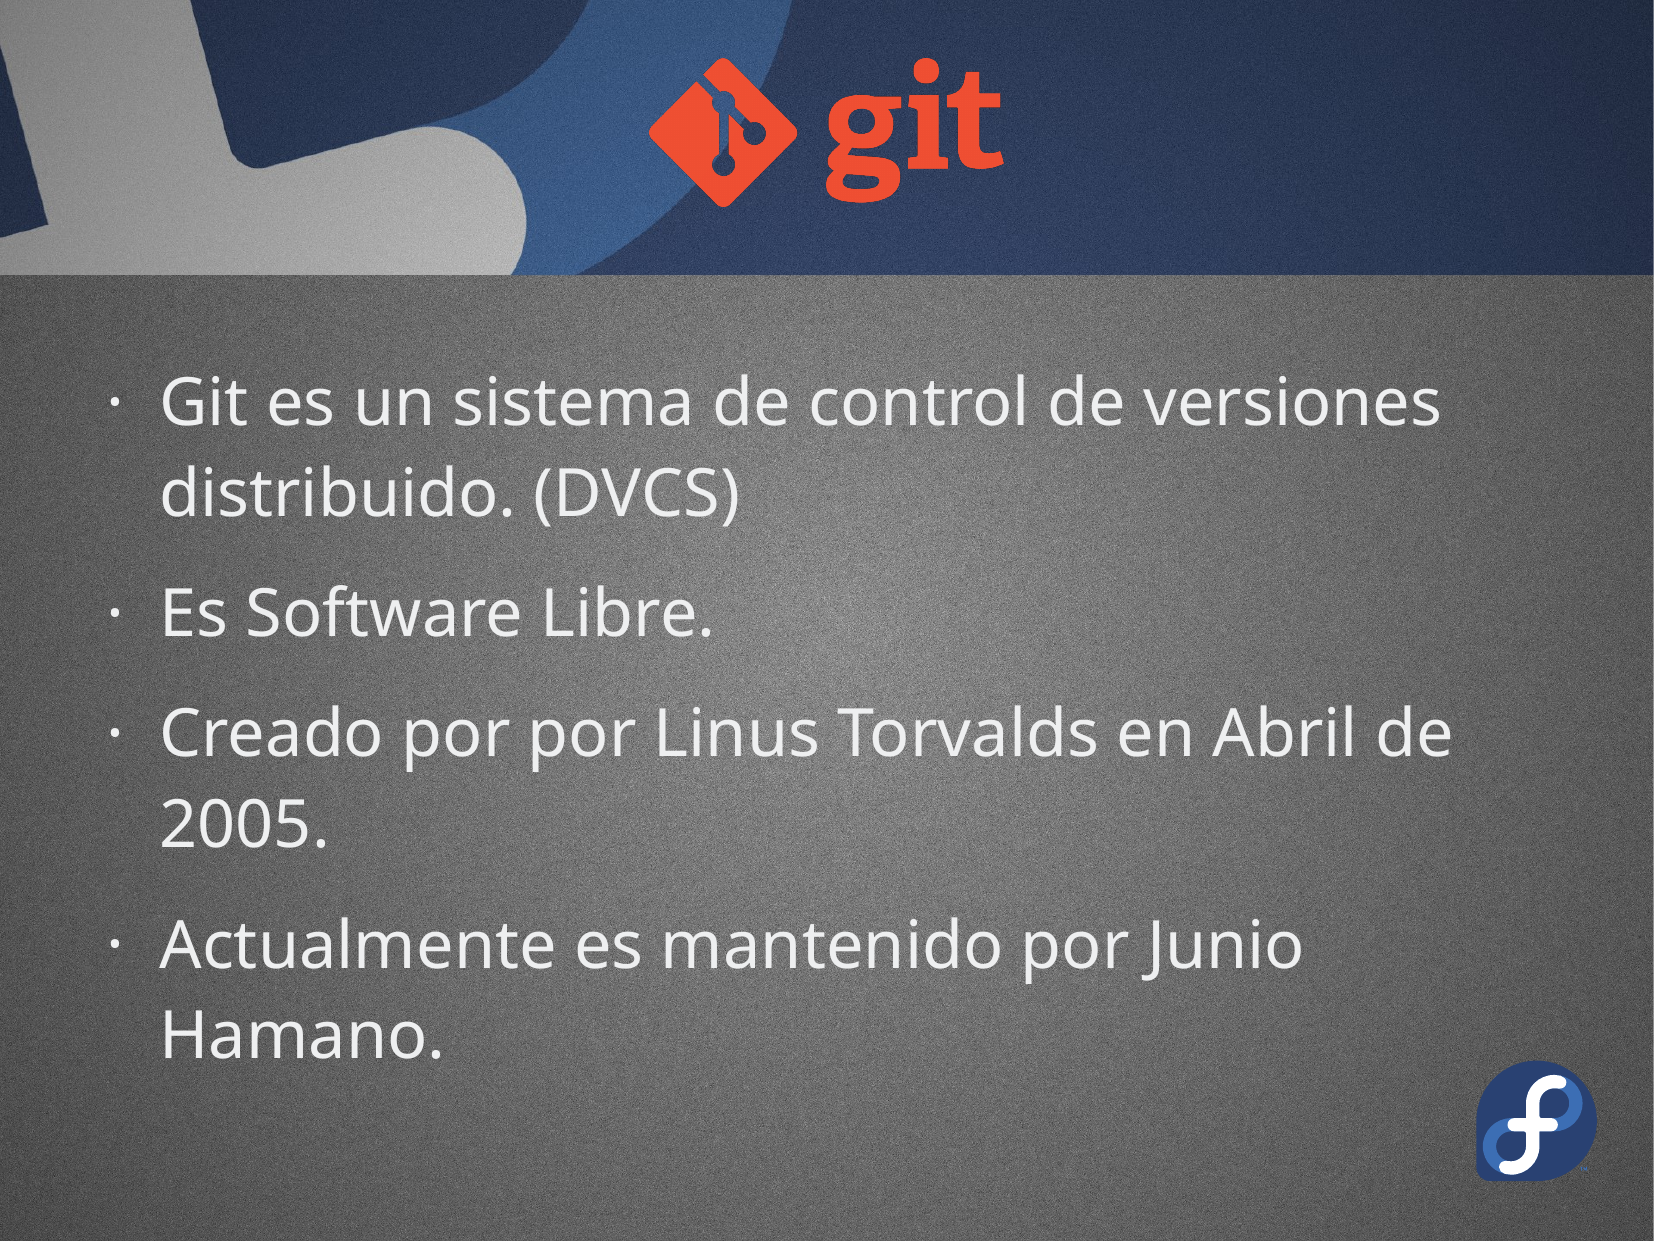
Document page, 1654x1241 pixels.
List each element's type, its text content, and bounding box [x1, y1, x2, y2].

list Git es un sistema de control de versiones distribuido. (DVCS) Es Software Libre. Creado por por Linus Torvalds en Abril de 2005. Actualmente es mantenido por Junio Hamano. [88, 354, 1565, 1063]
picture [0, 0, 1654, 1241]
